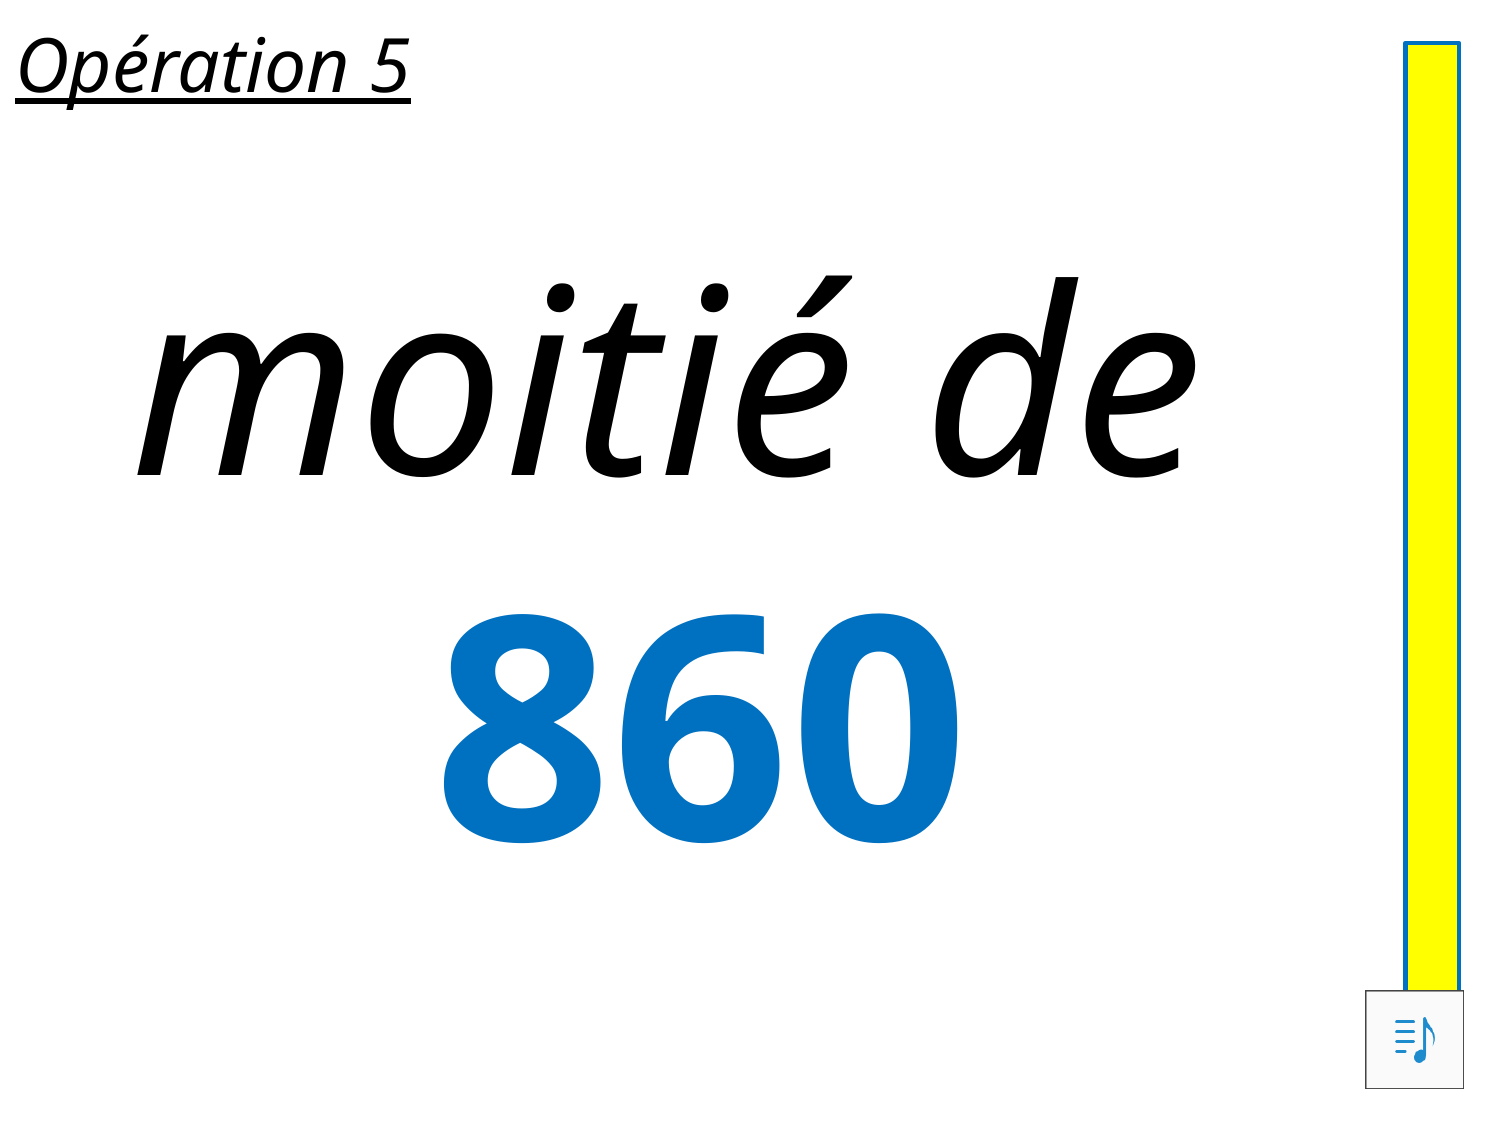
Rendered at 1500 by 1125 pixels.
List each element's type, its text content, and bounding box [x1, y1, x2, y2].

text_box [1364, 42, 1465, 1090]
text_box moitié de 860 [0, 207, 1403, 911]
title Opération 5 [0, 0, 502, 126]
